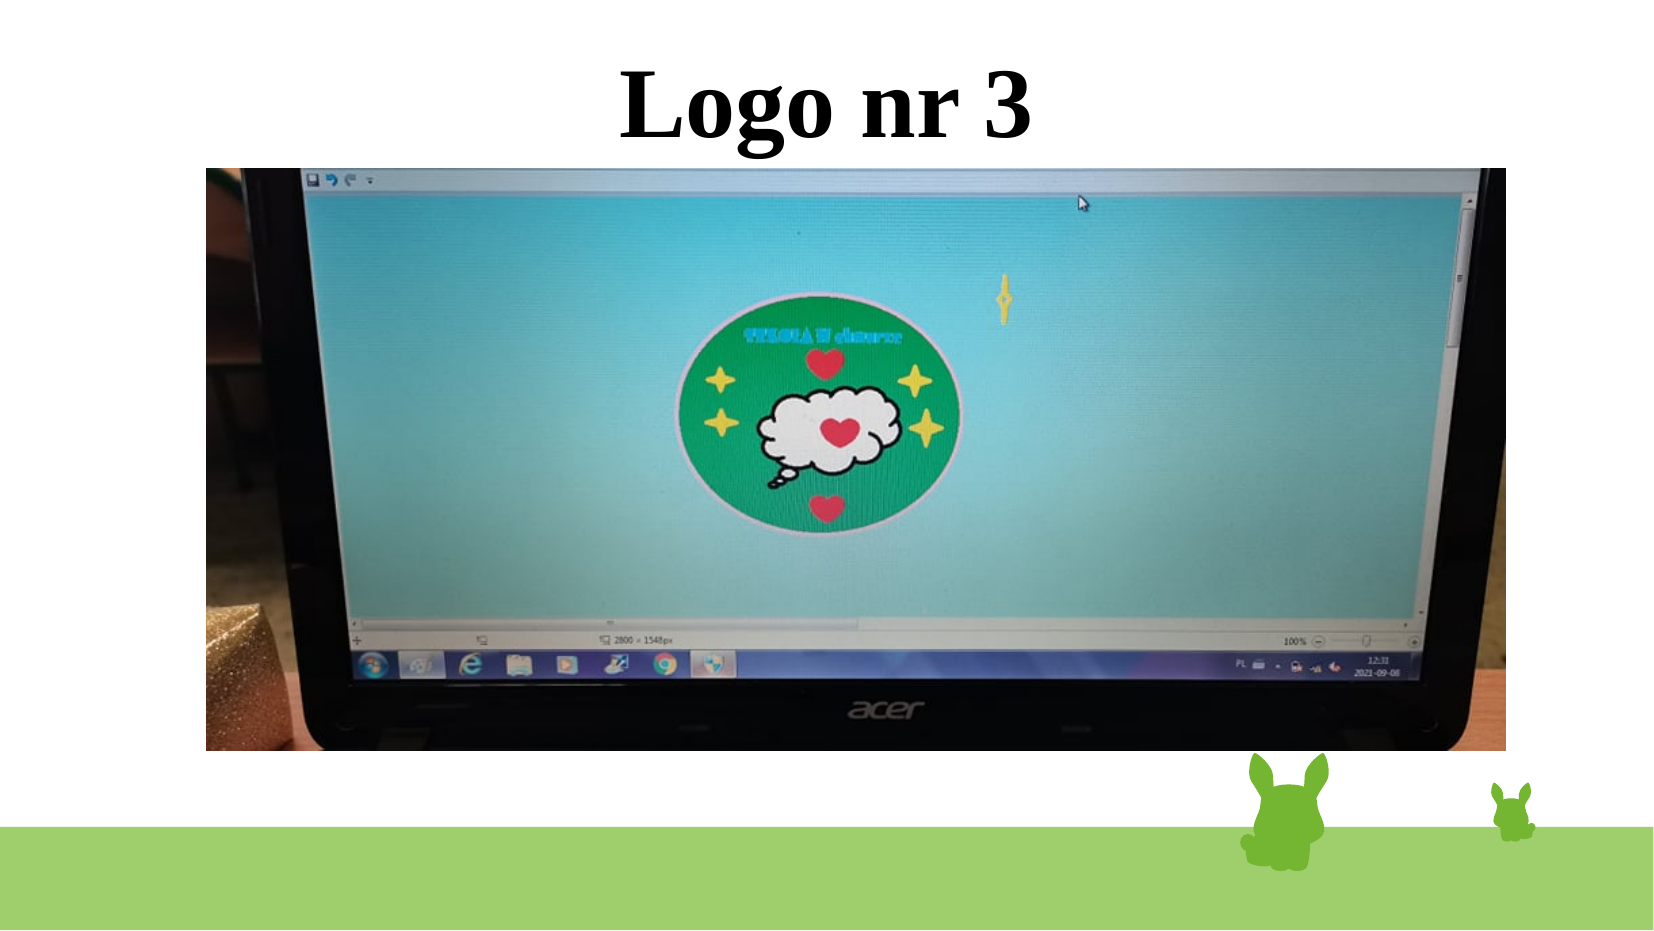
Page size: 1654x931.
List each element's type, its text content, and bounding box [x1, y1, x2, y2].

title Logo nr 3 [88, 29, 1565, 178]
picture [206, 168, 1506, 751]
